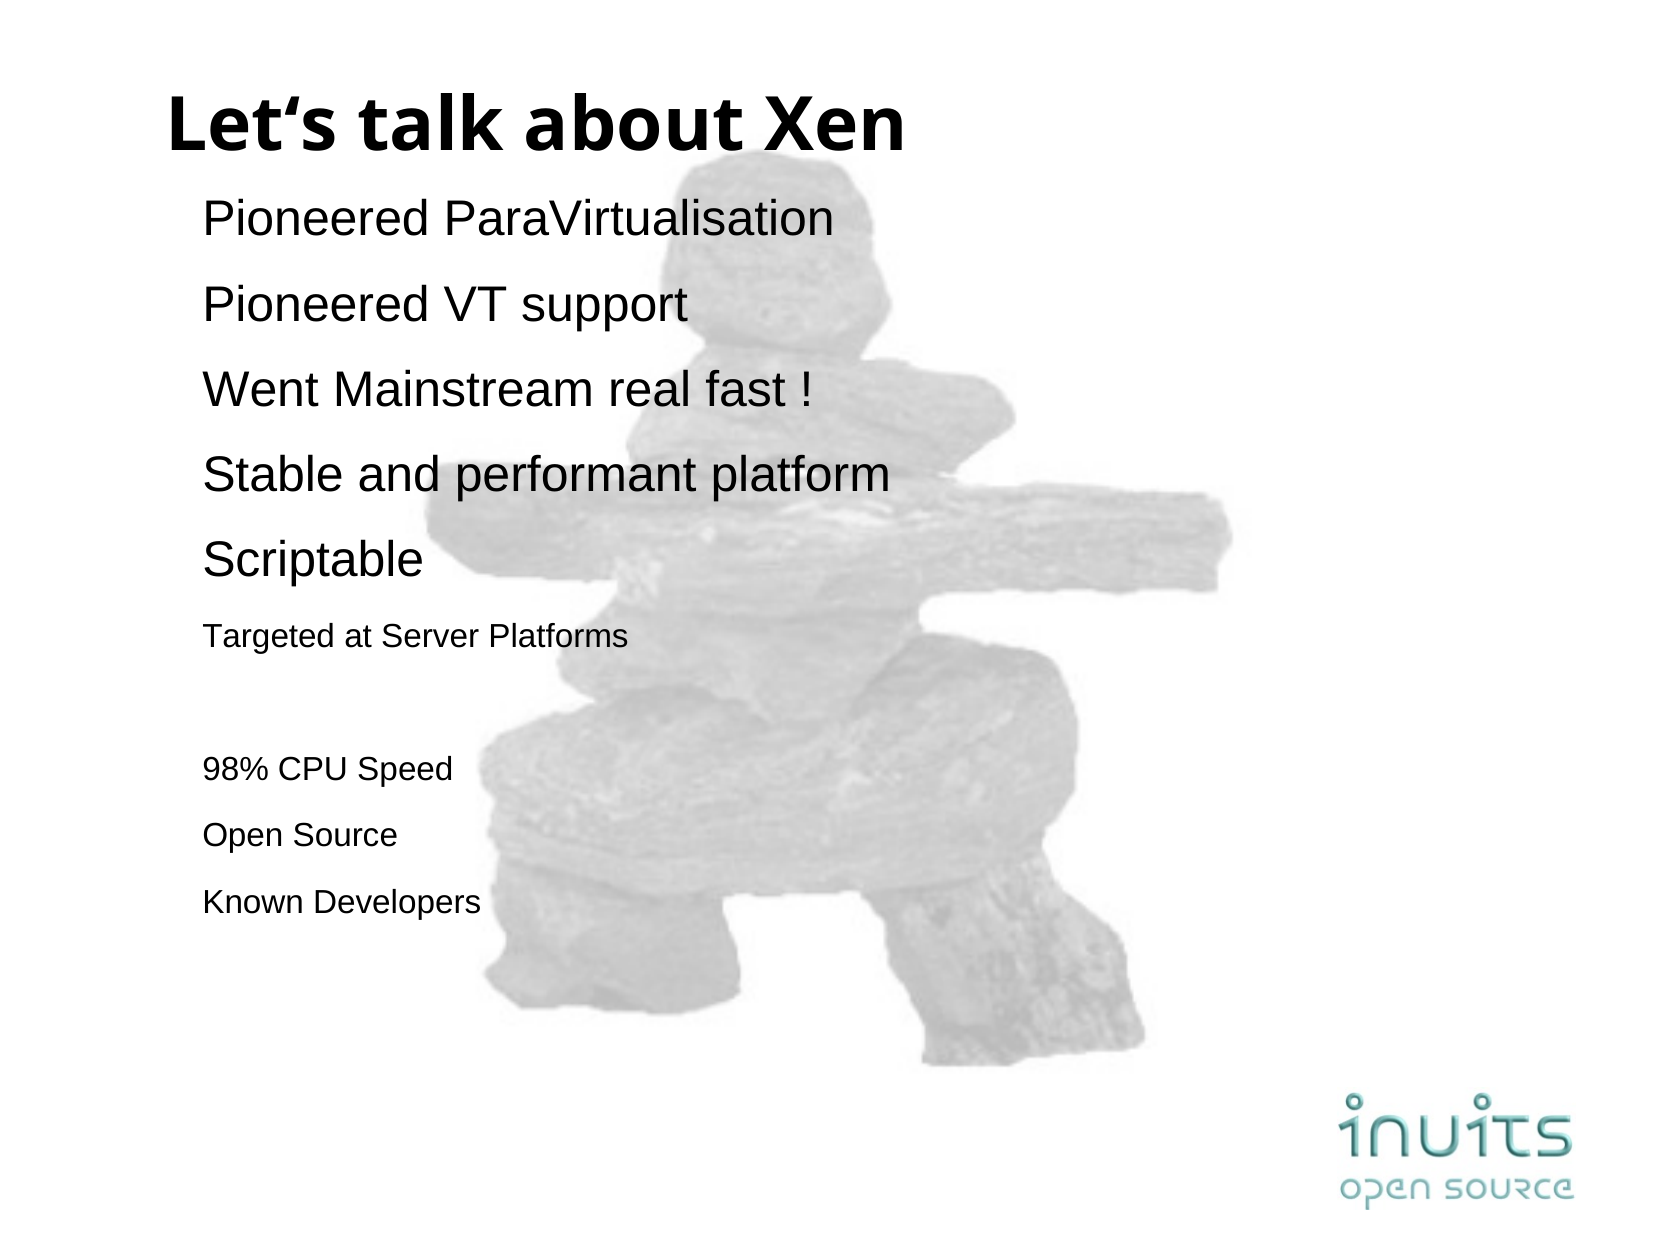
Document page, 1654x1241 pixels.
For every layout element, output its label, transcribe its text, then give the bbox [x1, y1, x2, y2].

picture [337, 202, 1298, 1120]
list Pioneered ParaVirtualisation Pioneered VT support Went Mainstream real fast ! Stable and performant platform Scriptable Targeted at Server Platforms 98% CPU Speed Open Source Known Developers [184, 190, 1192, 1119]
title Let‘s talk about Xen [147, 41, 1429, 202]
picture [1337, 1087, 1576, 1210]
